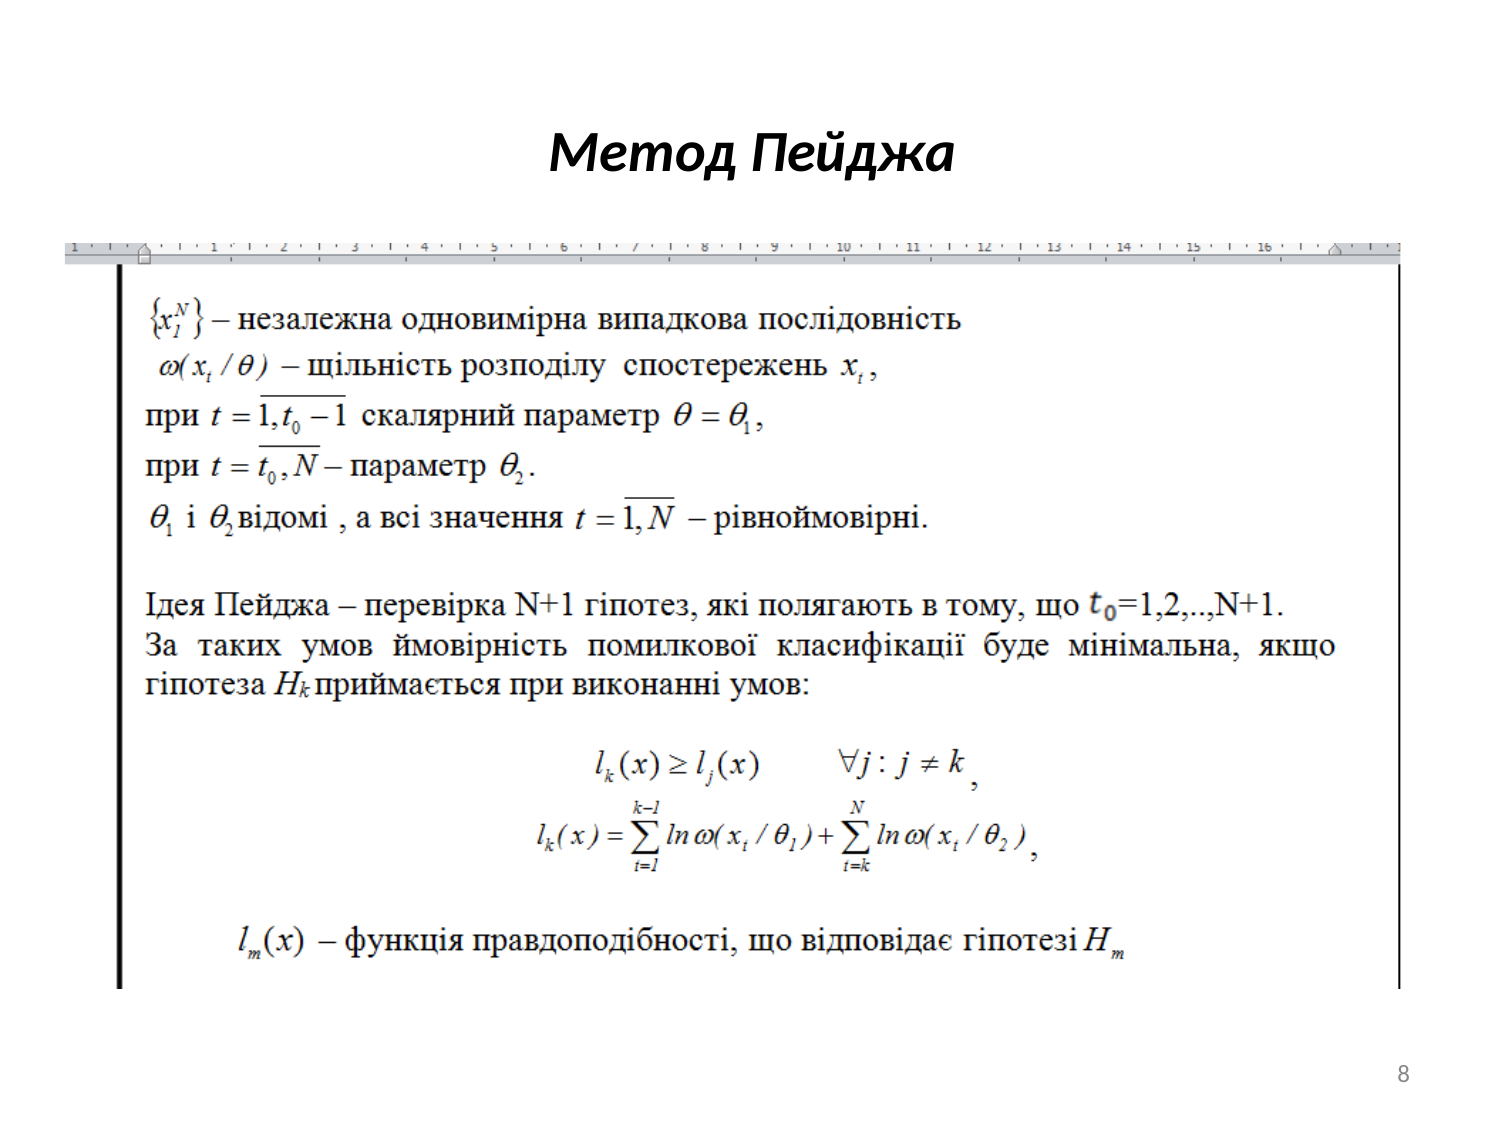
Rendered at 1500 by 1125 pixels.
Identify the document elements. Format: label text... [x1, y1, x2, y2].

text_box <номер> [1074, 1042, 1426, 1103]
list Метод Пейджа [41, 30, 1465, 977]
picture [64, 243, 1401, 989]
